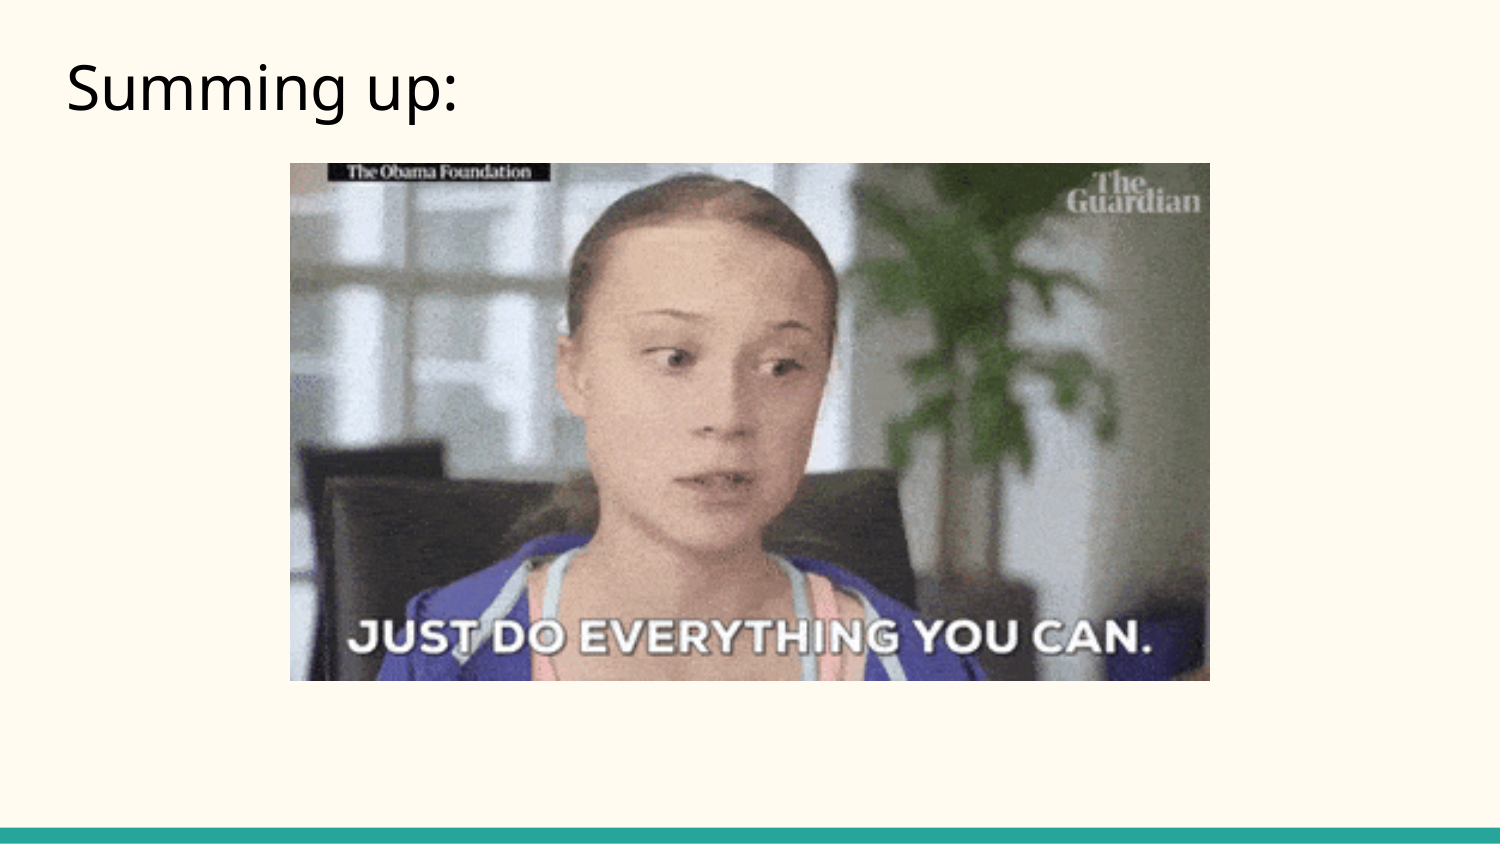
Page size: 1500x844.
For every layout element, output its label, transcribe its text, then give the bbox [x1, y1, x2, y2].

picture [290, 163, 1210, 681]
title Summing up: [51, 33, 1449, 139]
